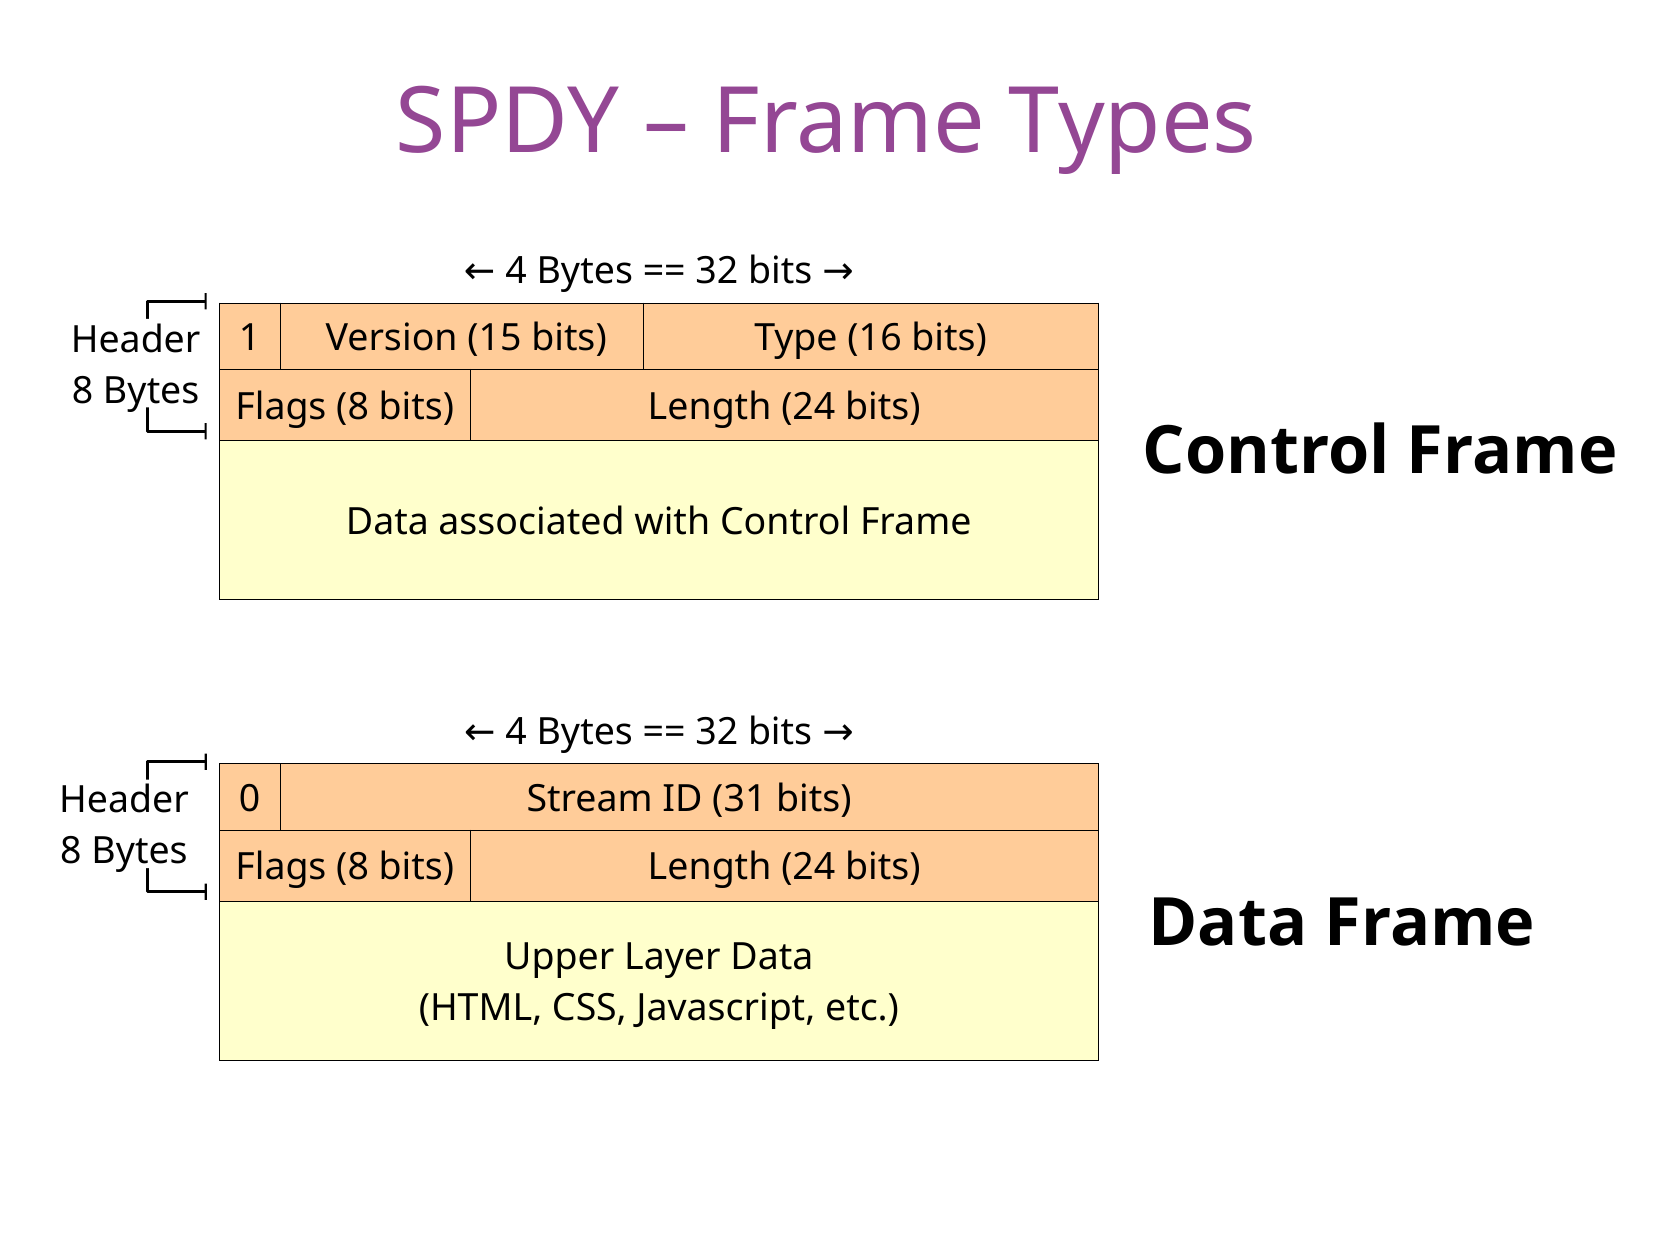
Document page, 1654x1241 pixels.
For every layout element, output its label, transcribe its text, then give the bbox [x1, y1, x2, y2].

title SPDY – Frame Types [82, 13, 1571, 222]
table_cell Data associated with Control Frame [220, 441, 1098, 599]
text_box Header 8 Bytes [64, 318, 207, 408]
text_box Control Frame [1127, 394, 1636, 485]
text_box Header 8 Bytes [53, 779, 195, 869]
text_box Data Frame [1133, 867, 1642, 957]
table_cell Length (24 bits) [471, 370, 1098, 440]
table_cell Flags (8 bits) [220, 831, 470, 901]
table_cell 0 [220, 764, 280, 830]
table_cell Length (24 bits) [471, 831, 1098, 901]
table_header ← 4 Bytes == 32 bits → [220, 698, 1098, 763]
table_cell Version (15 bits) [281, 304, 643, 369]
table_header ← 4 Bytes == 32 bits → [220, 237, 1098, 303]
table_cell Type (16 bits) [644, 304, 1098, 369]
table_cell Upper Layer Data (HTML, CSS, Javascript, etc.) [220, 902, 1098, 1060]
table_cell Stream ID (31 bits) [281, 764, 1098, 830]
table_cell 1 [220, 304, 280, 369]
table_cell Flags (8 bits) [220, 370, 470, 440]
